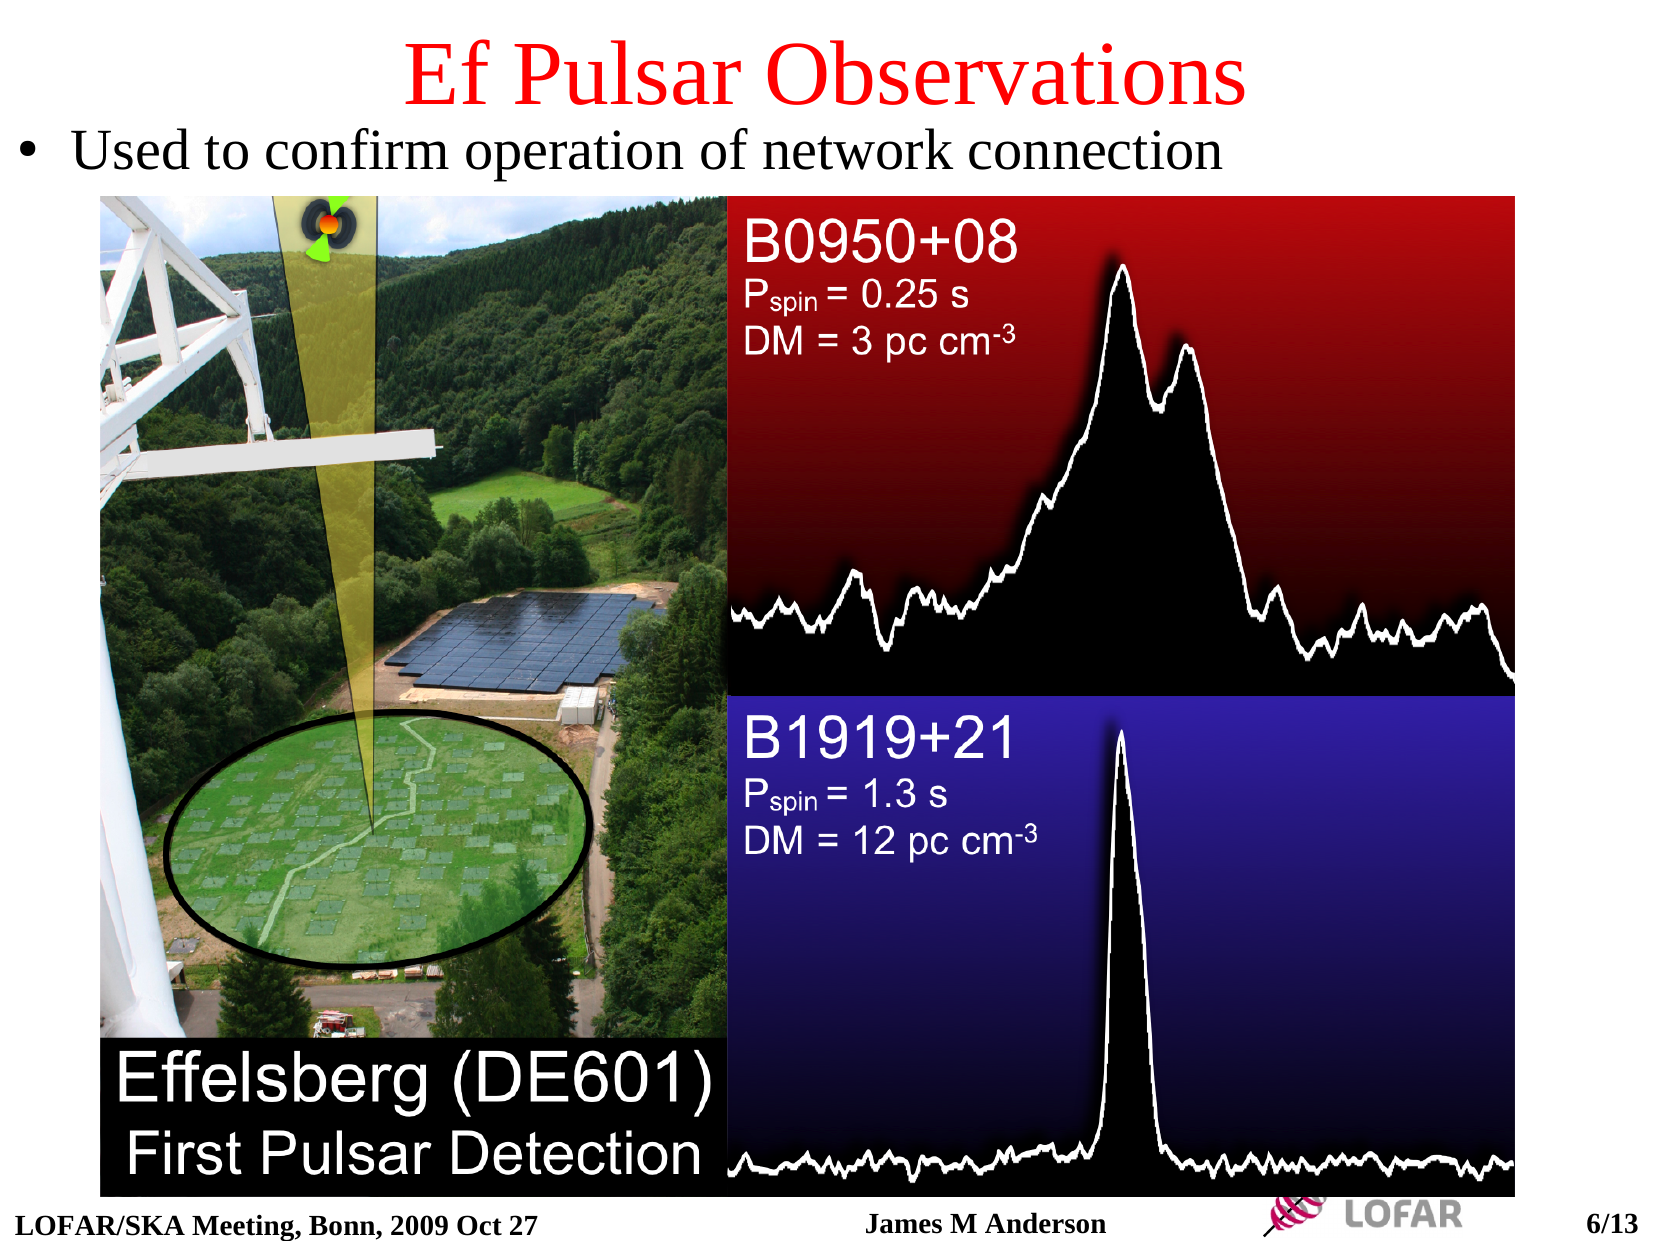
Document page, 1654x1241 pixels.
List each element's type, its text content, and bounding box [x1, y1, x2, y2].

title Ef Pulsar Observations [0, 7, 1654, 119]
picture [100, 196, 1515, 1238]
list Used to confirm operation of network connection [0, 119, 1654, 1186]
